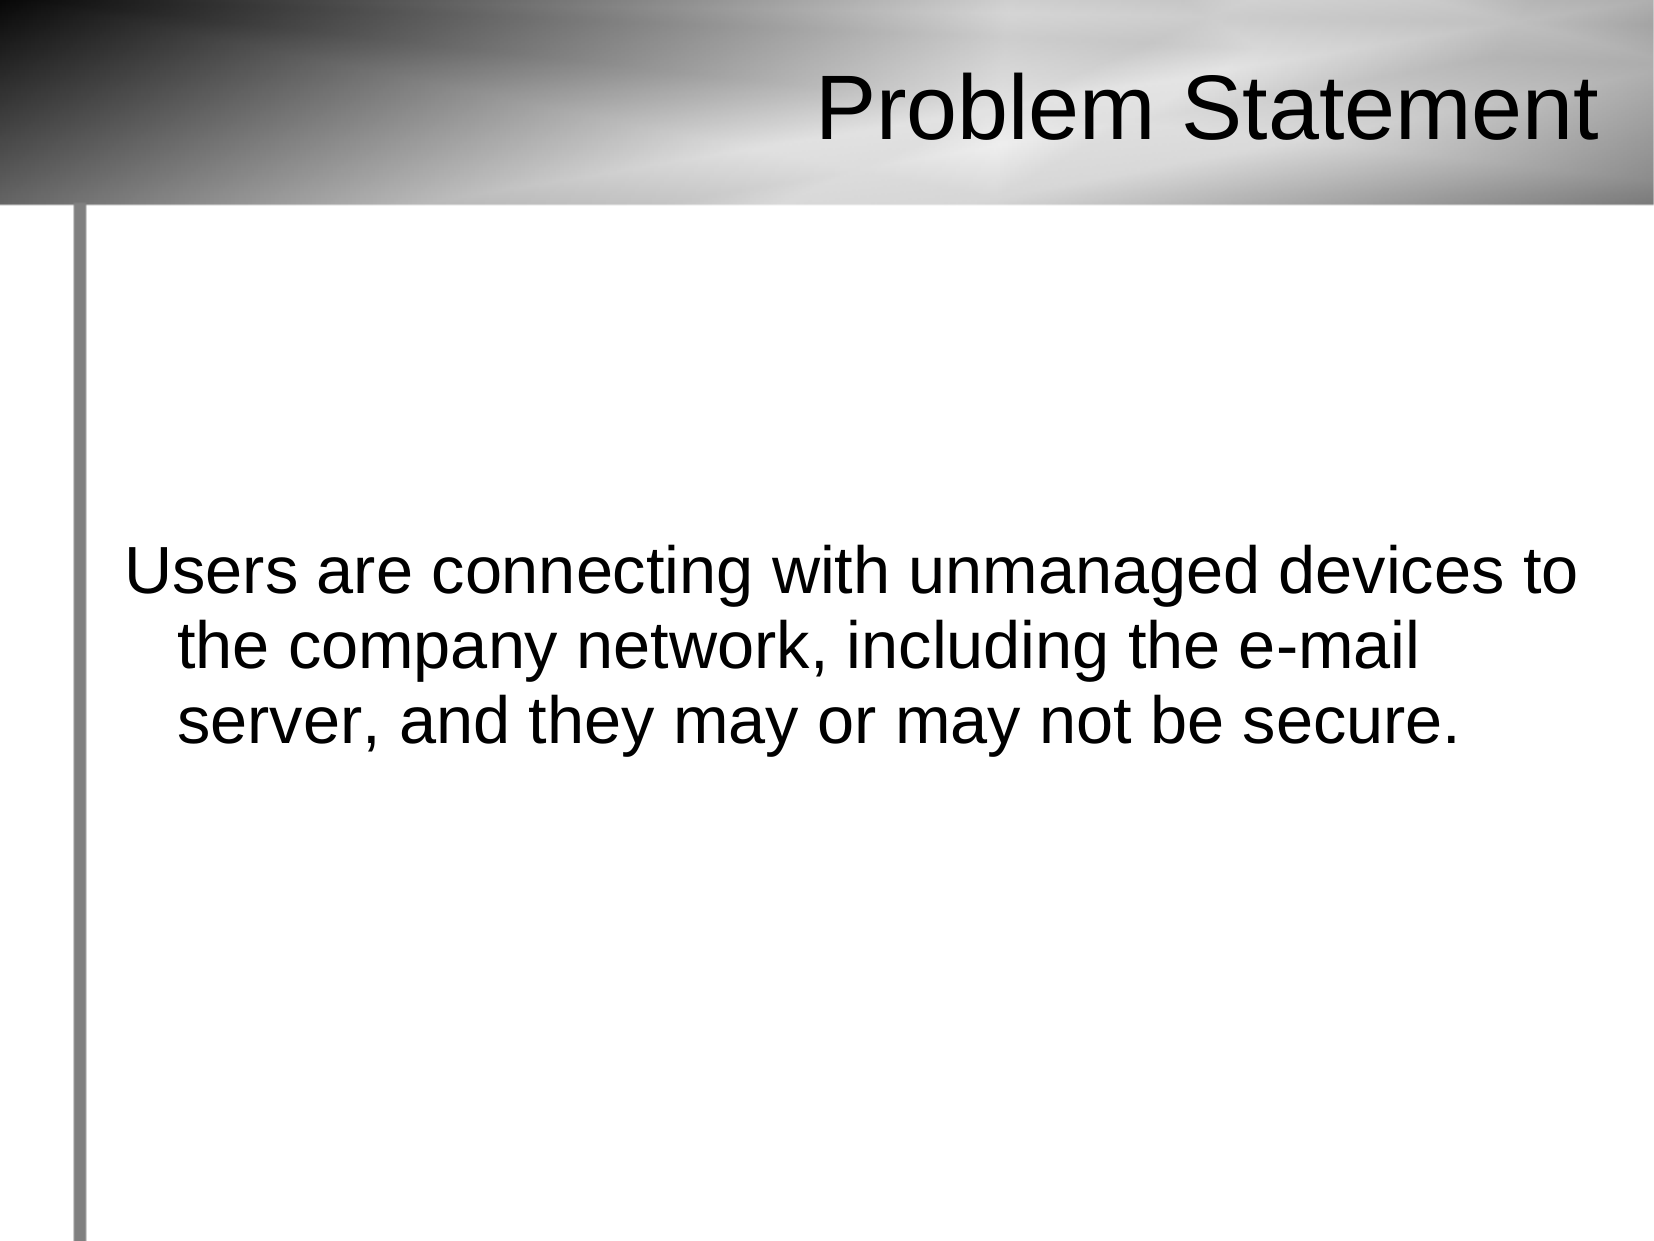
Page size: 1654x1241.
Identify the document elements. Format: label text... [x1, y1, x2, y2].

picture [0, 0, 1654, 1241]
list Users are connecting with unmanaged devices to the company network, including the e-mail server, and they may or may not be secure. [106, 324, 1595, 1080]
title Problem Statement [112, 13, 1601, 201]
